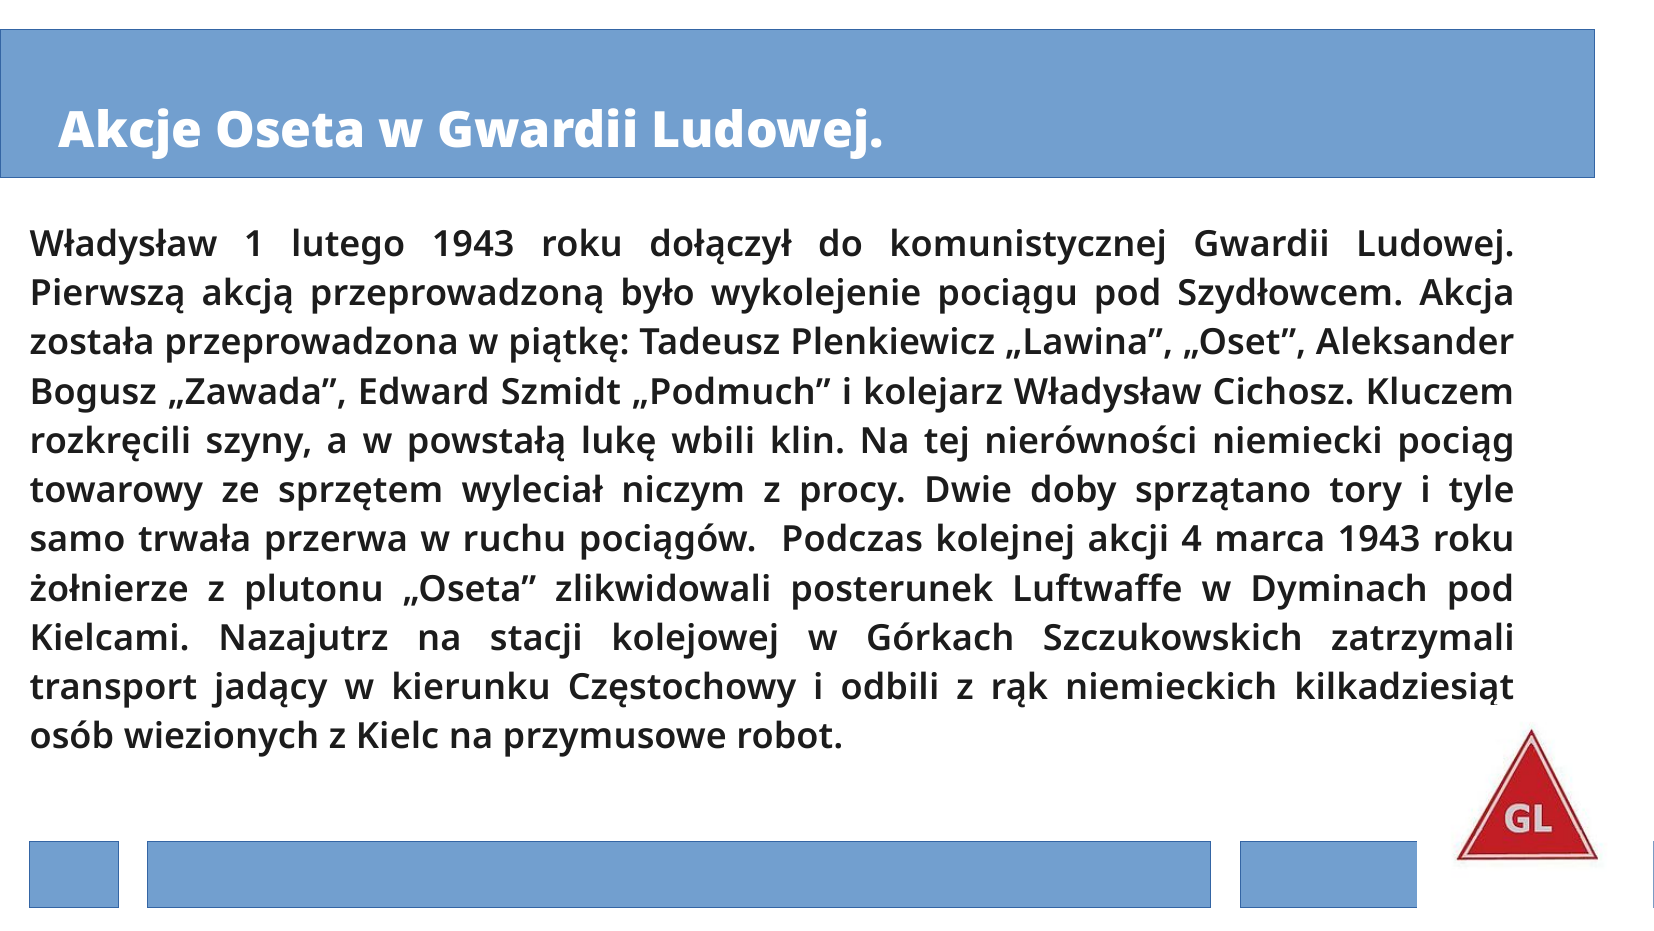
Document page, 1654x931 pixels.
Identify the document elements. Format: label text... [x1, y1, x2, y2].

title Akcje Oseta w Gwardii Ludowej. [59, 44, 1595, 163]
picture [1417, 705, 1654, 919]
list Władysław 1 lutego 1943 roku dołączył do komunistycznej Gwardii Ludowej. Pierwszą akcją przeprowadzoną było wykolejenie pociągu pod Szydłowcem. Akcja została przeprowadzona w piątkę: Tadeusz Plenkiewicz „Lawina”, „Oset”, Aleksander Bogusz „Zawada”, Edward Szmidt „Podmuch” i kolejarz Władysław Cichosz. Kluczem rozkręcili szyny, a w powstałą lukę wbili klin. Na tej nierówności niemiecki pociąg towarowy ze sprzętem wyleciał niczym z procy. Dwie doby sprzątano tory i tyle samo trwała przerwa w ruchu pociągów. Podczas kolejnej akcji 4 marca 1943 roku żołnierze z plutonu „Oseta” zlikwidowali posterunek Luftwaffe w Dyminach pod Kielcami. Nazajutrz na stacji kolejowej w Górkach Szczukowskich zatrzymali transport jadący w kierunku Częstochowy i odbili z rąk niemieckich kilkadziesiąt osób wiezionych z Kielc na przymusowe robot. [29, 217, 1518, 768]
